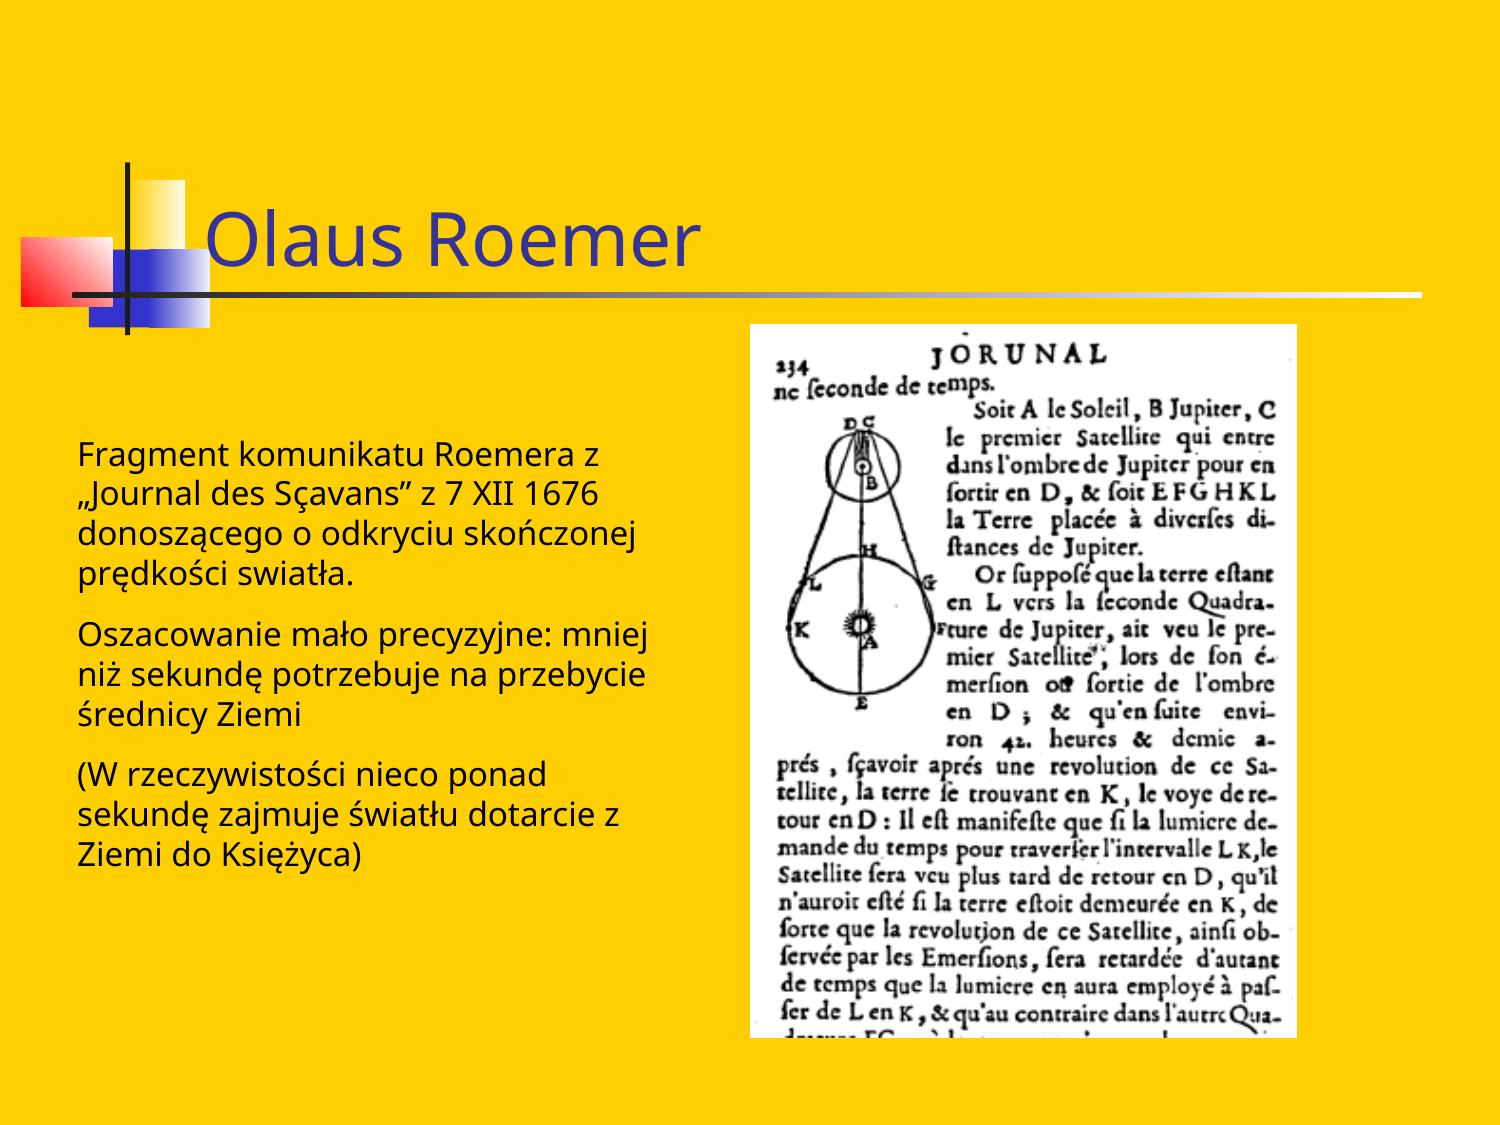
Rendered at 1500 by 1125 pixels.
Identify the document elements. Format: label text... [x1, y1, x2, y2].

title Olaus Roemer [188, 101, 1468, 289]
text_box Fragment komunikatu Roemera z „Journal des Sçavans” z 7 XII 1676 donoszącego o odkryciu skończonej prędkości swiatła. Oszacowanie mało precyzyjne: mniej niż sekundę potrzebuje na przebycie średnicy Ziemi (W rzeczywistości nieco ponad sekundę zajmuje światłu dotarcie z Ziemi do Księżyca) [62, 424, 700, 882]
picture [750, 324, 1297, 1038]
